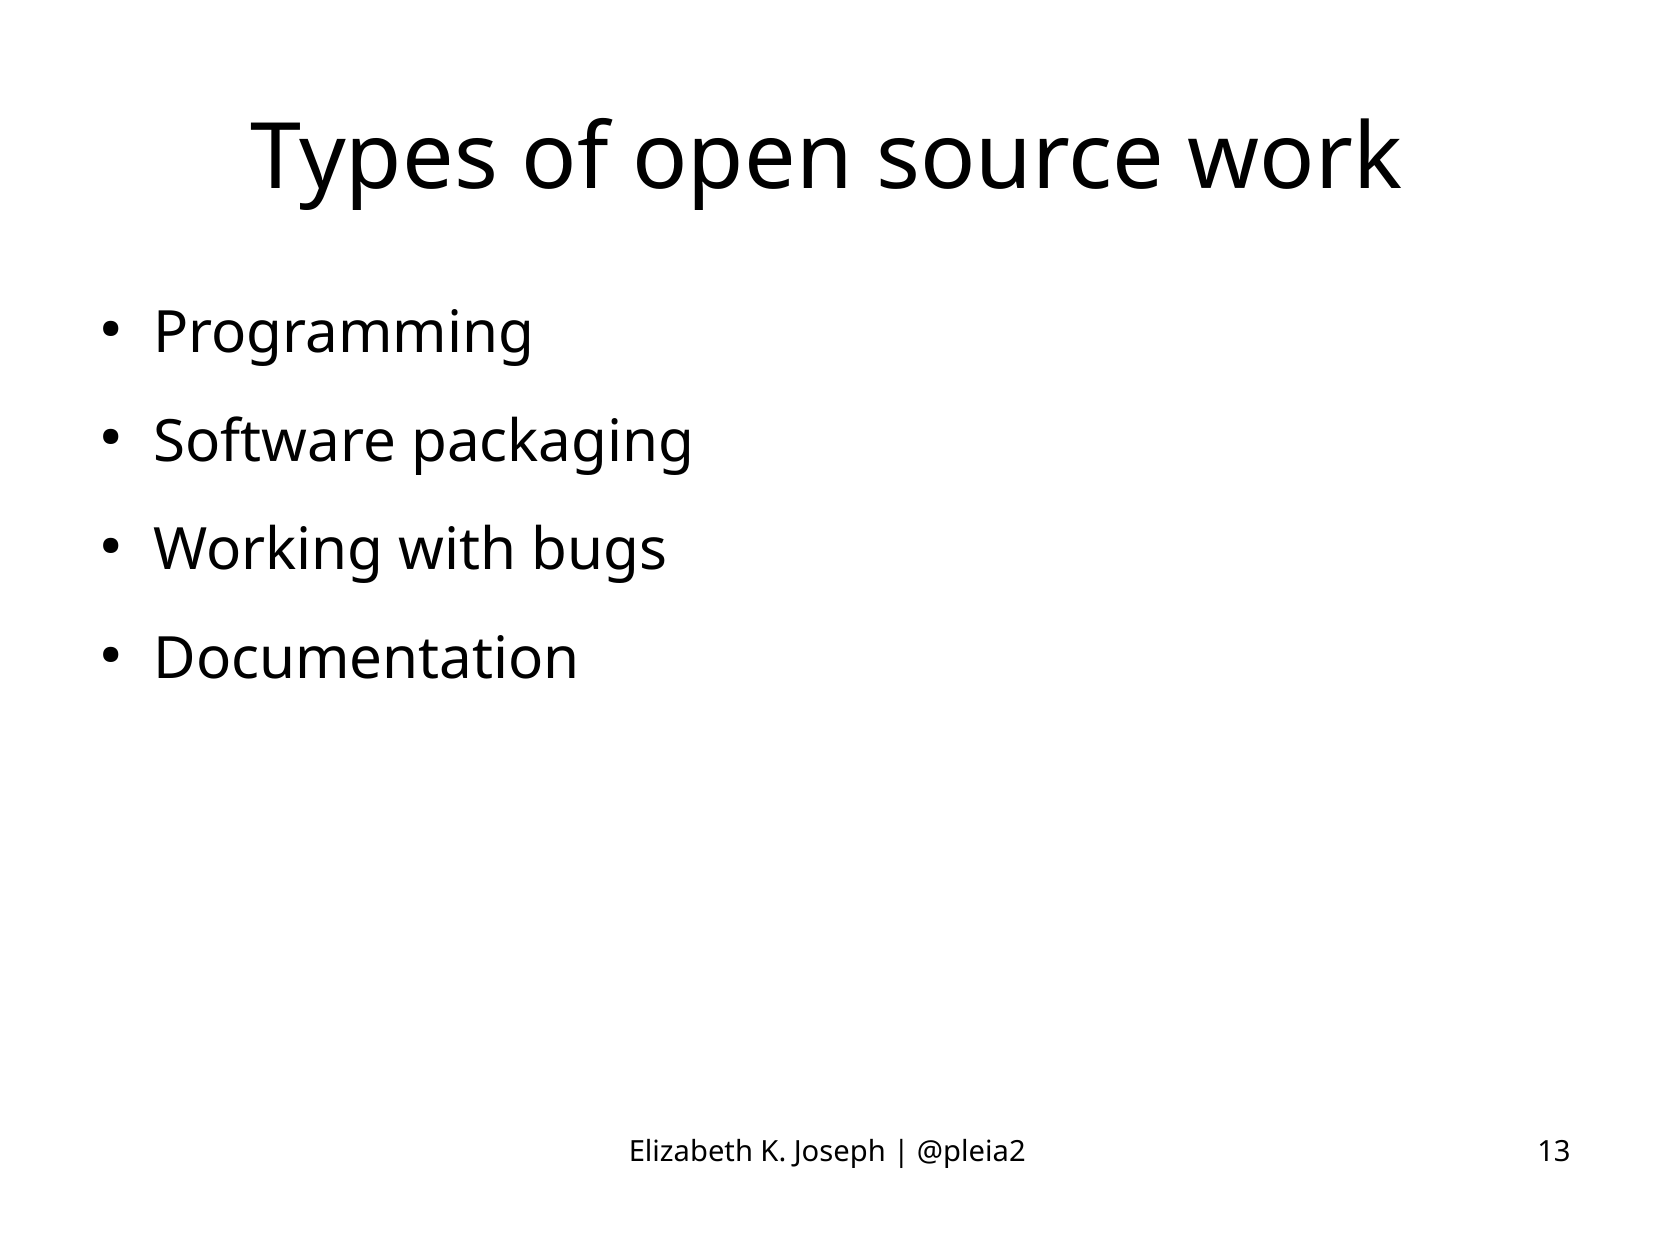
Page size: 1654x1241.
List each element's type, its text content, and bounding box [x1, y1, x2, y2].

list Programming Software packaging Working with bugs Documentation [82, 290, 1571, 1010]
title Types of open source work [82, 49, 1571, 257]
